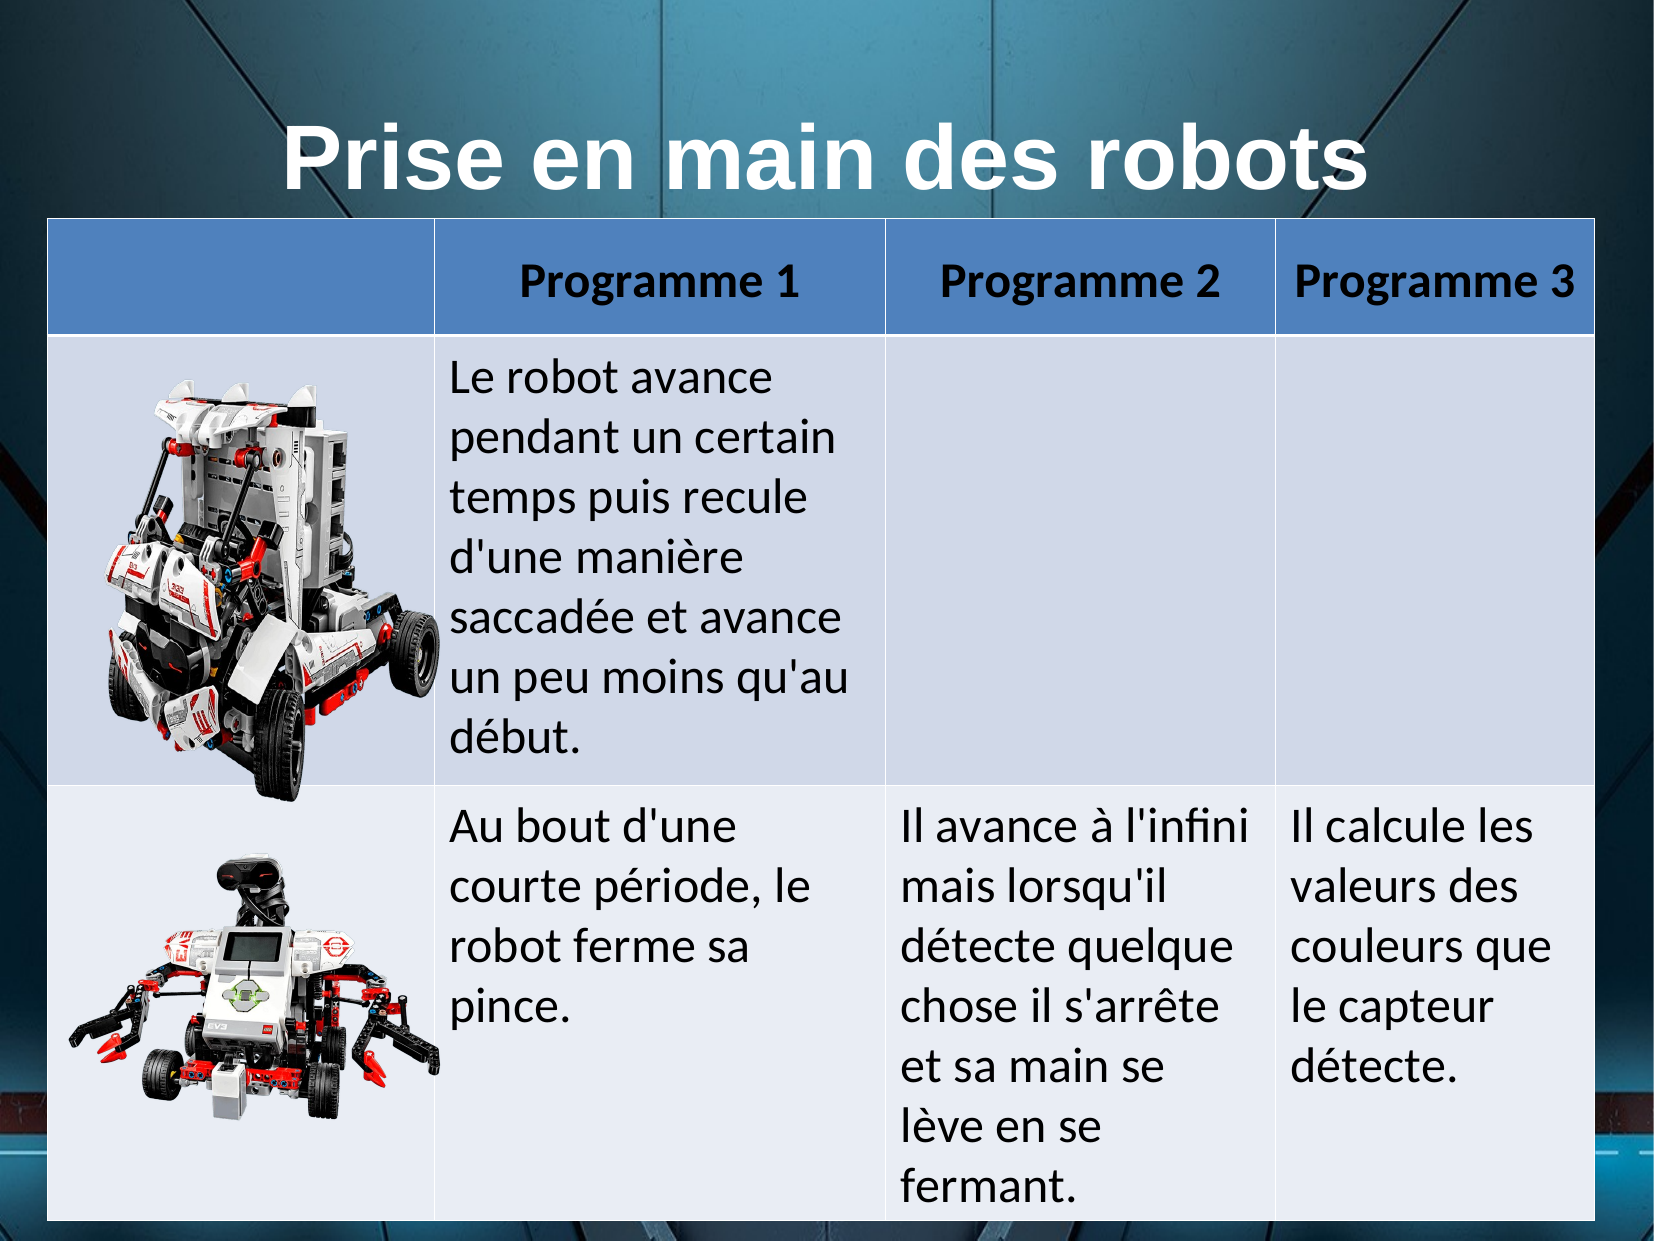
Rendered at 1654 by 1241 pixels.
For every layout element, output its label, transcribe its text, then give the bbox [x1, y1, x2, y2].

table_cell Il calcule les valeurs des couleurs que le capteur détecte. [1276, 786, 1594, 1220]
table_cell Il avance à l'infini mais lorsqu'il détecte quelque chose il s'arrête et sa main se lève en se fermant. [886, 786, 1275, 1220]
table_cell [1276, 337, 1594, 785]
table_cell [886, 337, 1275, 785]
table_cell Au bout d'une courte période, le robot ferme sa pince. [435, 786, 885, 1220]
table_header [48, 219, 434, 334]
table_header Programme 3 [1276, 219, 1594, 334]
table_cell [48, 1164, 434, 1220]
table_header Programme 2 [886, 219, 1275, 334]
title Prise en main des robots [82, 97, 1571, 209]
table_header Programme 1 [435, 219, 885, 334]
picture [0, 0, 1654, 1241]
table_cell Le robot avance pendant un certain temps puis recule d'une manière saccadée et avance un peu moins qu'au début. [650, 337, 885, 785]
picture [1638, 1149, 1654, 1155]
picture [1595, 1150, 1618, 1155]
